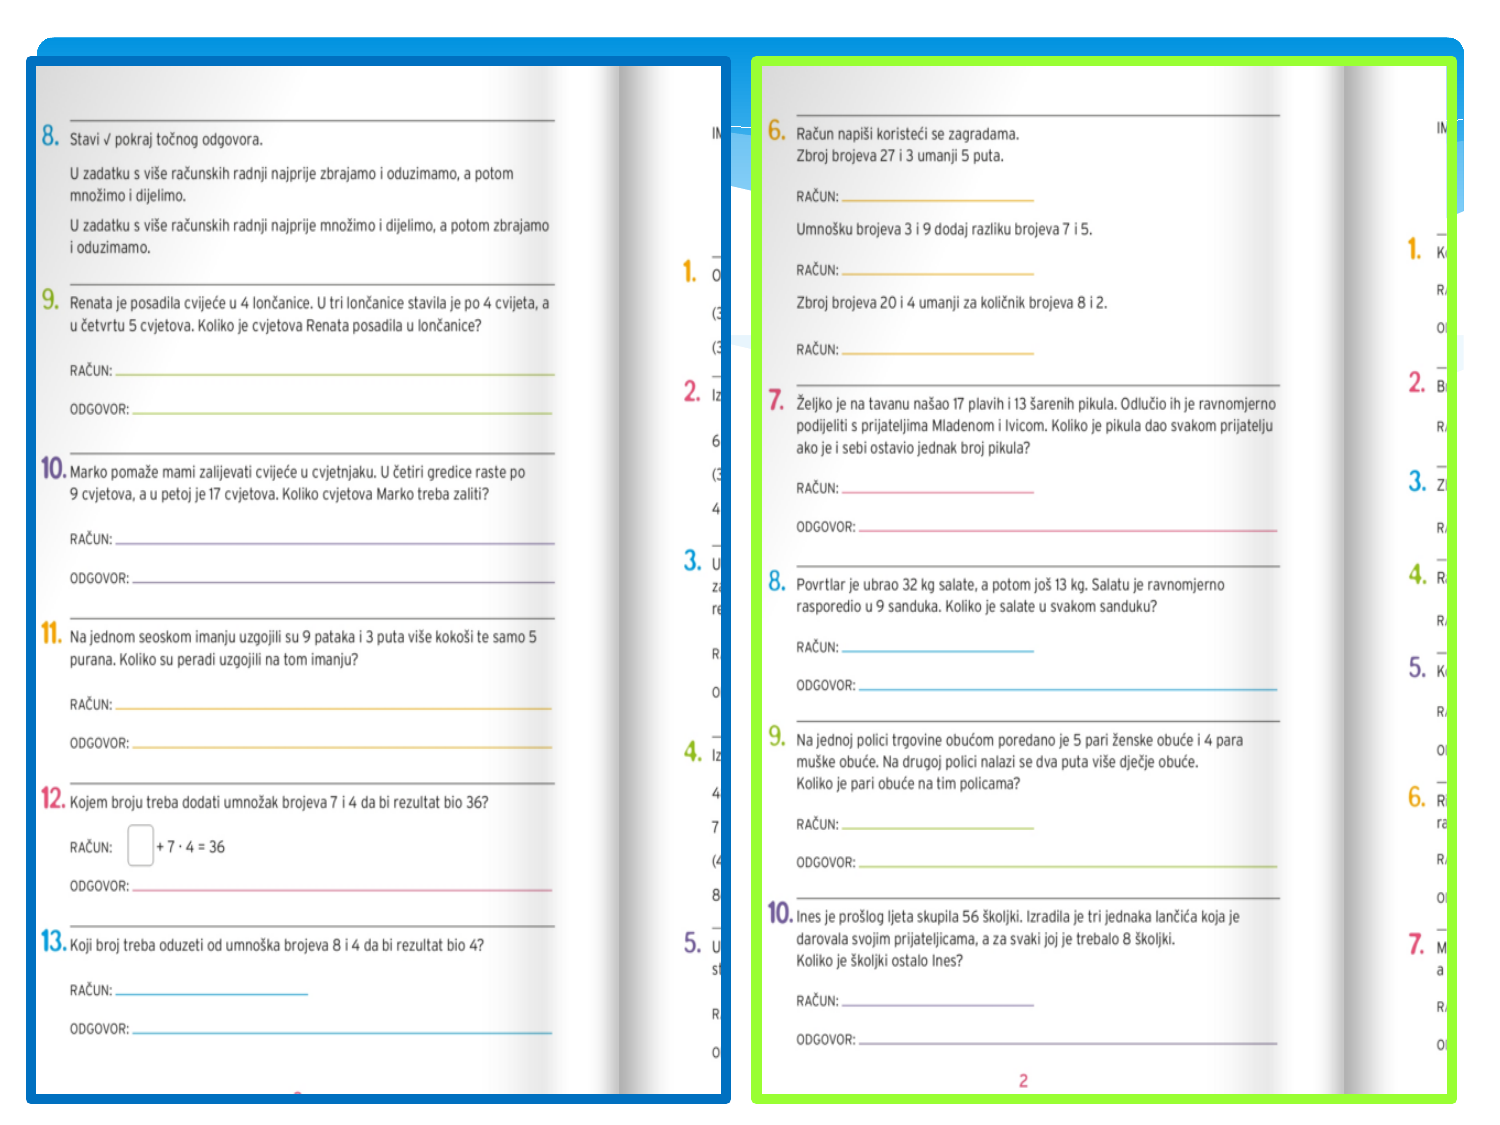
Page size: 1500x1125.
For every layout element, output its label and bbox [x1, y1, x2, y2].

picture [761, 66, 1447, 1094]
picture [35, 66, 721, 1094]
